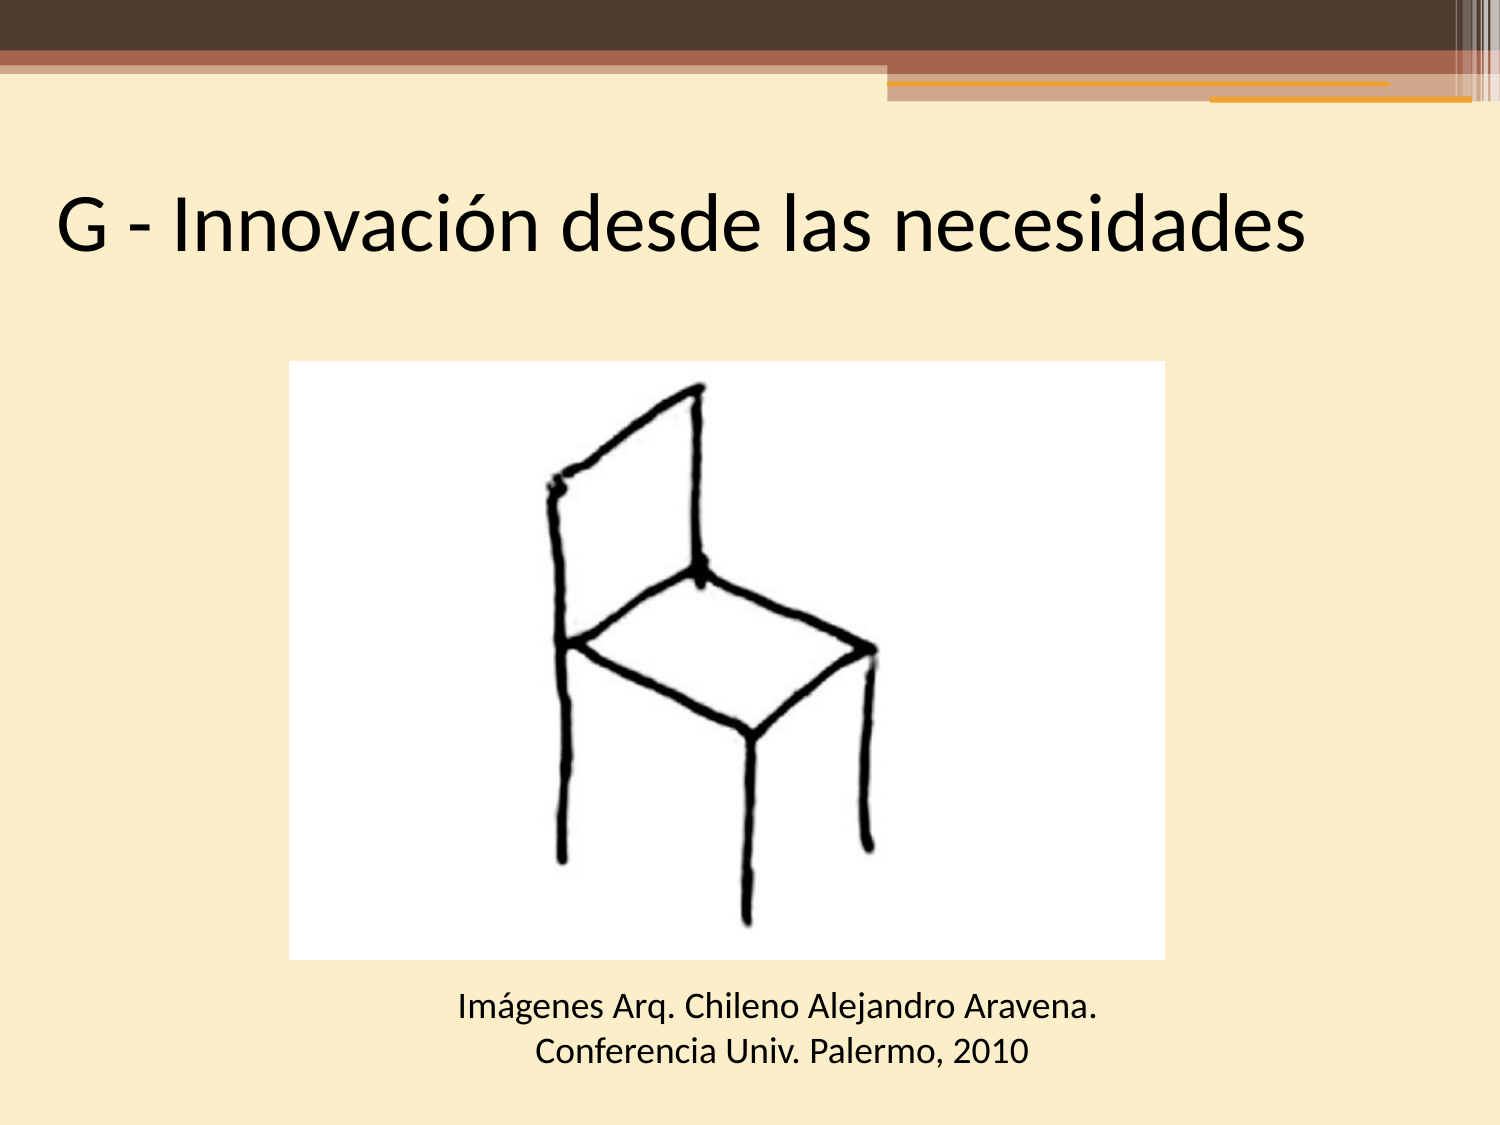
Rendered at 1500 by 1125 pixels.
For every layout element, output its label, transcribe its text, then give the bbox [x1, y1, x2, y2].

text_box G - Innovación desde las necesidades [41, 160, 1459, 276]
picture [289, 361, 1165, 960]
text_box Imágenes Arq. Chileno Alejandro Aravena. Conferencia Univ. Palermo, 2010 [430, 973, 1134, 1124]
